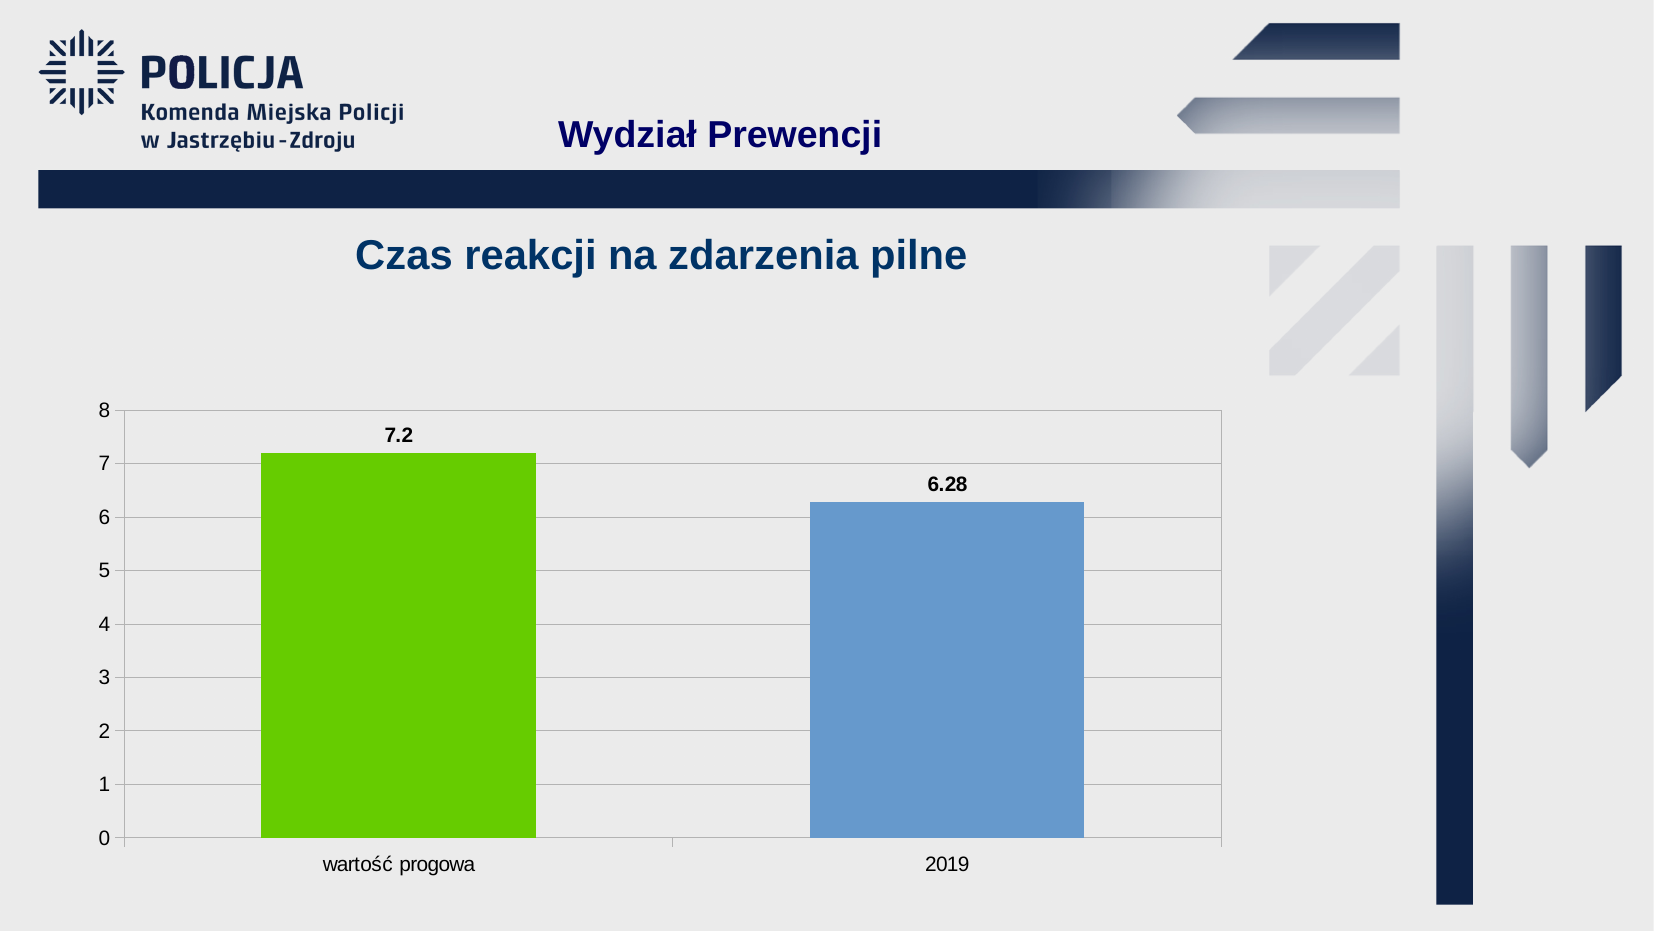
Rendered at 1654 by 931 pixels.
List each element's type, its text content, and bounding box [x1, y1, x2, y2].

text_box Czas reakcji na zdarzenia pilne [59, 224, 1264, 317]
text_box Wydział Prewencji [543, 106, 898, 164]
picture [0, 0, 1654, 931]
chart [71, 353, 1264, 910]
